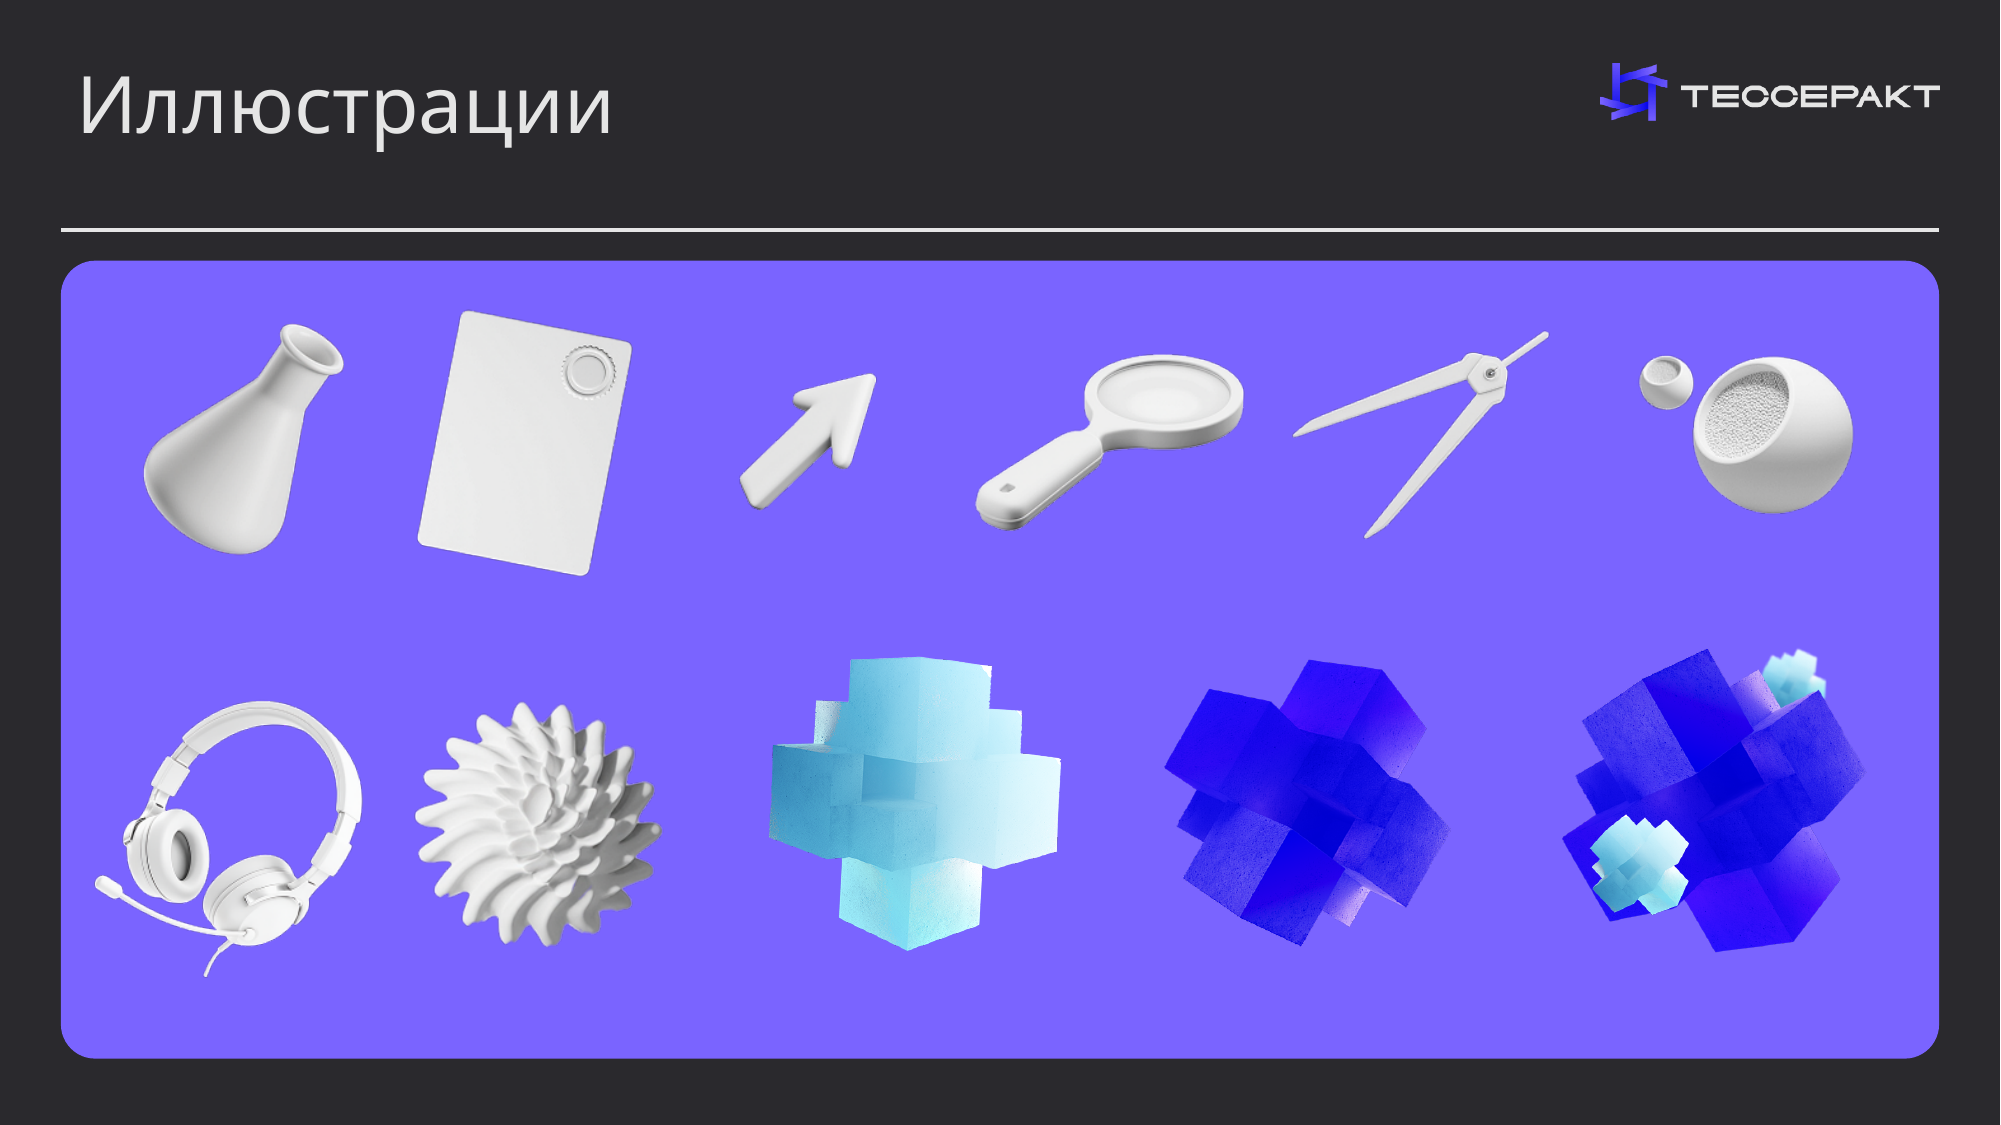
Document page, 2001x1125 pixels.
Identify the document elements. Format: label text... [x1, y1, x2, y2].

picture [1600, 63, 1940, 121]
text_box [60, 260, 1940, 1059]
picture [63, 644, 699, 1013]
picture [743, 261, 1942, 1031]
title Иллюстрации [60, 63, 1445, 159]
picture [693, 325, 931, 562]
picture [97, 267, 647, 614]
picture [954, 328, 1256, 564]
picture [1620, 328, 1872, 530]
